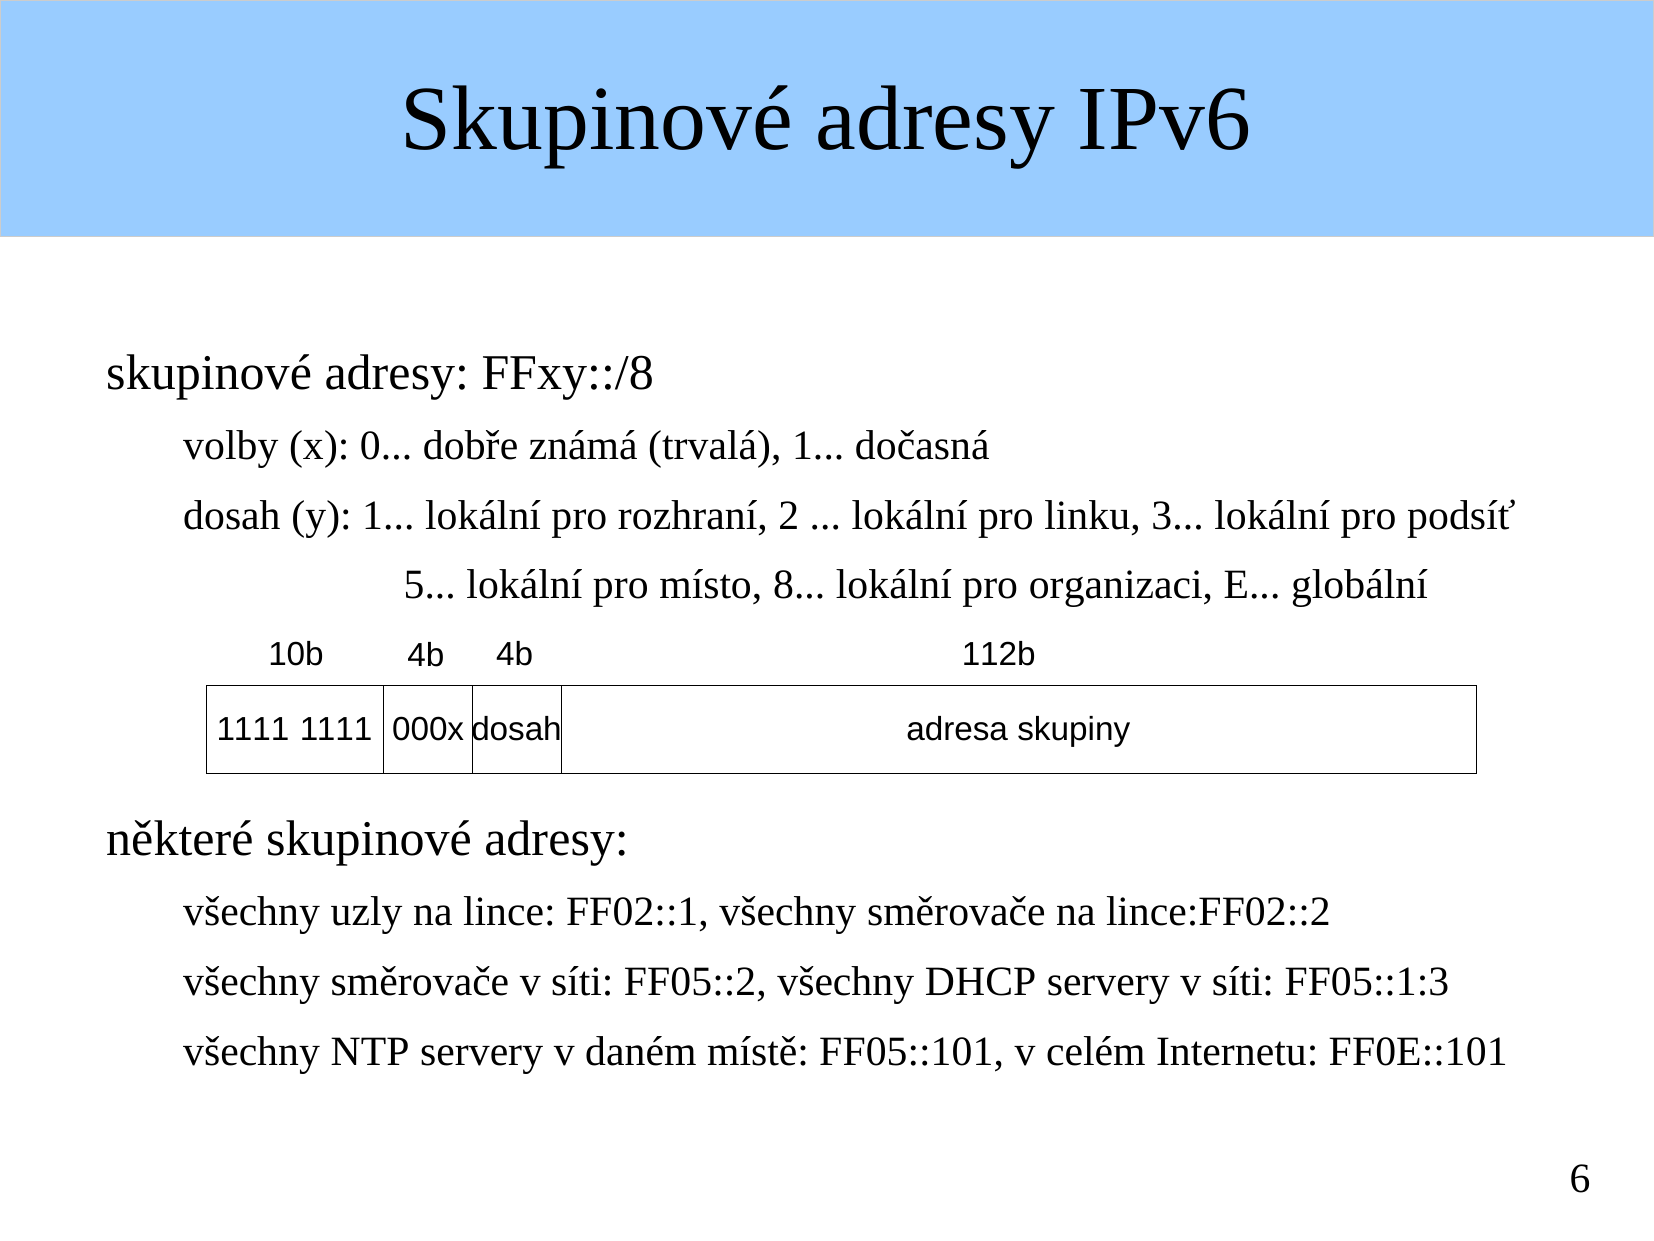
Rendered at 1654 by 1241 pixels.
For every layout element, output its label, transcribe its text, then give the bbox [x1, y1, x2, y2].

list skupinové adresy: FFxy::/8 volby (x): 0... dobře známá (trvalá), 1... dočasná dosah (y): 1... lokální pro rozhraní, 2 ... lokální pro linku, 3... lokální pro podsíť 5... lokální pro místo, 8... lokální pro organizaci, E... globální [88, 344, 1565, 621]
list některé skupinové adresy: všechny uzly na lince: FF02::1, všechny směrovače na lince:FF02::2 všechny směrovače v síti: FF05::2, všechny DHCP servery v síti: FF05::1:3 všechny NTP servery v daném místě: FF05::101, v celém Internetu: FF0E::101 [88, 811, 1565, 1087]
text_box adresa skupiny [562, 685, 1477, 774]
text_box dosah [472, 685, 562, 774]
title Skupinové adresy IPv6 [0, 0, 1654, 237]
text_box 4b [384, 635, 468, 689]
text_box dosah [475, 724, 484, 738]
text_box 4b [472, 635, 557, 685]
text_box 10b [254, 635, 338, 689]
text_box 1111 1111 [206, 685, 383, 774]
text_box 112b [956, 635, 1041, 689]
text_box 000x [383, 685, 472, 774]
